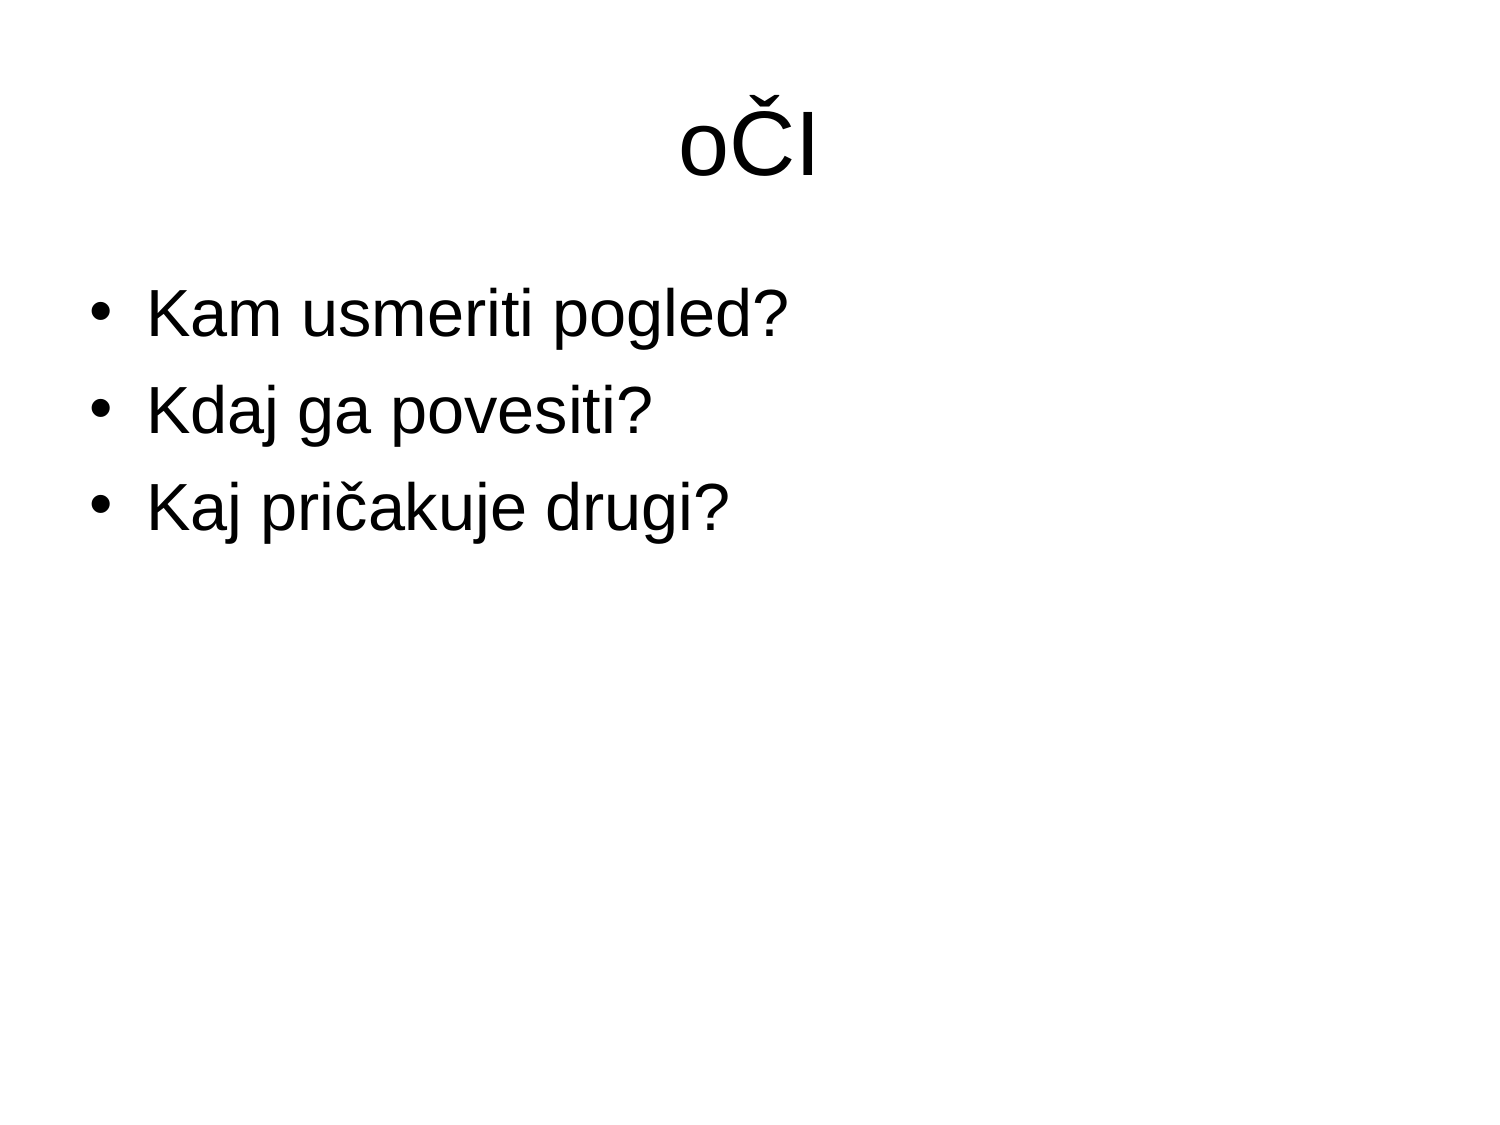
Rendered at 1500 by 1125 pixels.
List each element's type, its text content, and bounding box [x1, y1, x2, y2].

list Kam usmeriti pogled? Kdaj ga povesiti? Kaj pričakuje drugi? [75, 262, 1426, 1006]
title oČI [75, 45, 1426, 233]
